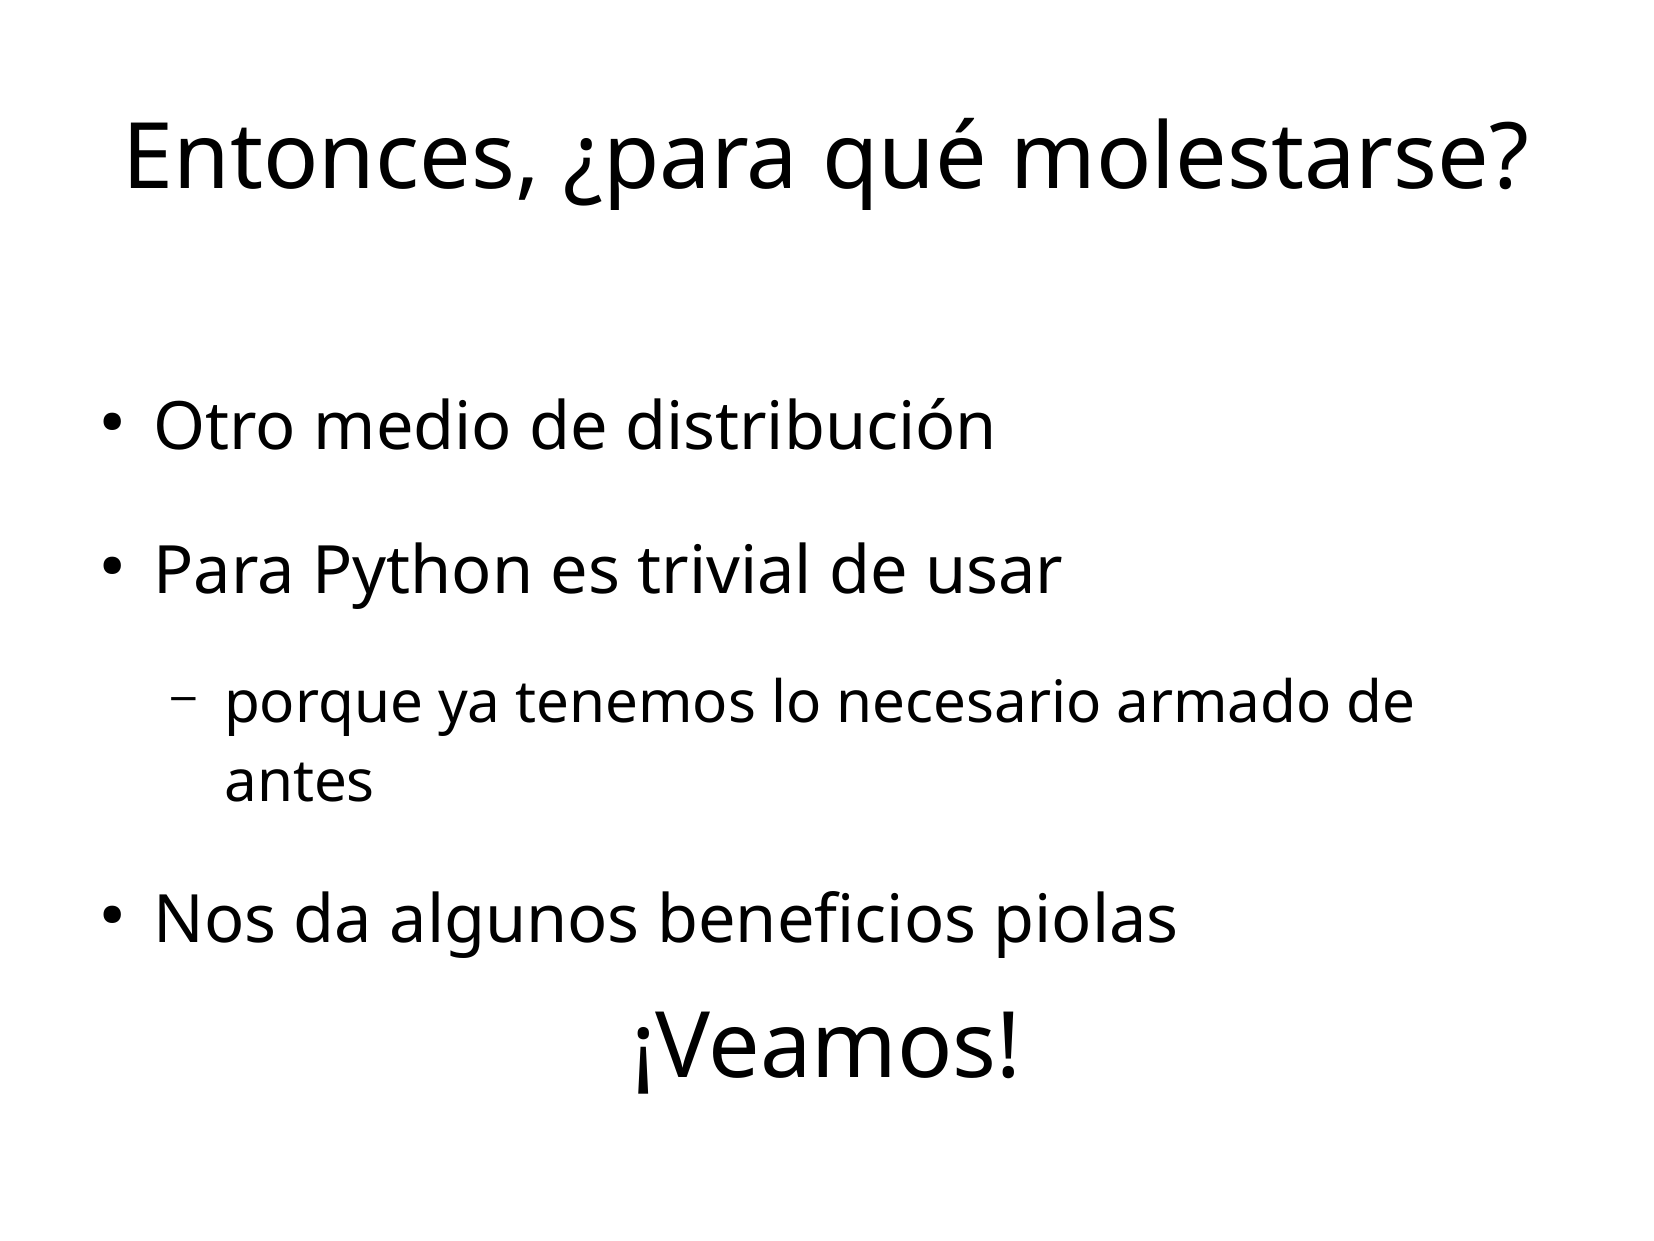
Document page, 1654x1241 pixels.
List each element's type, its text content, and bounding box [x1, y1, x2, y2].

list Otro medio de distribución Para Python es trivial de usar porque ya tenemos lo necesario armado de antes Nos da algunos beneficios piolas [82, 377, 1571, 938]
title ¡Veamos! [82, 938, 1571, 1146]
title Entonces, ¿para qué molestarse? [82, 49, 1571, 257]
